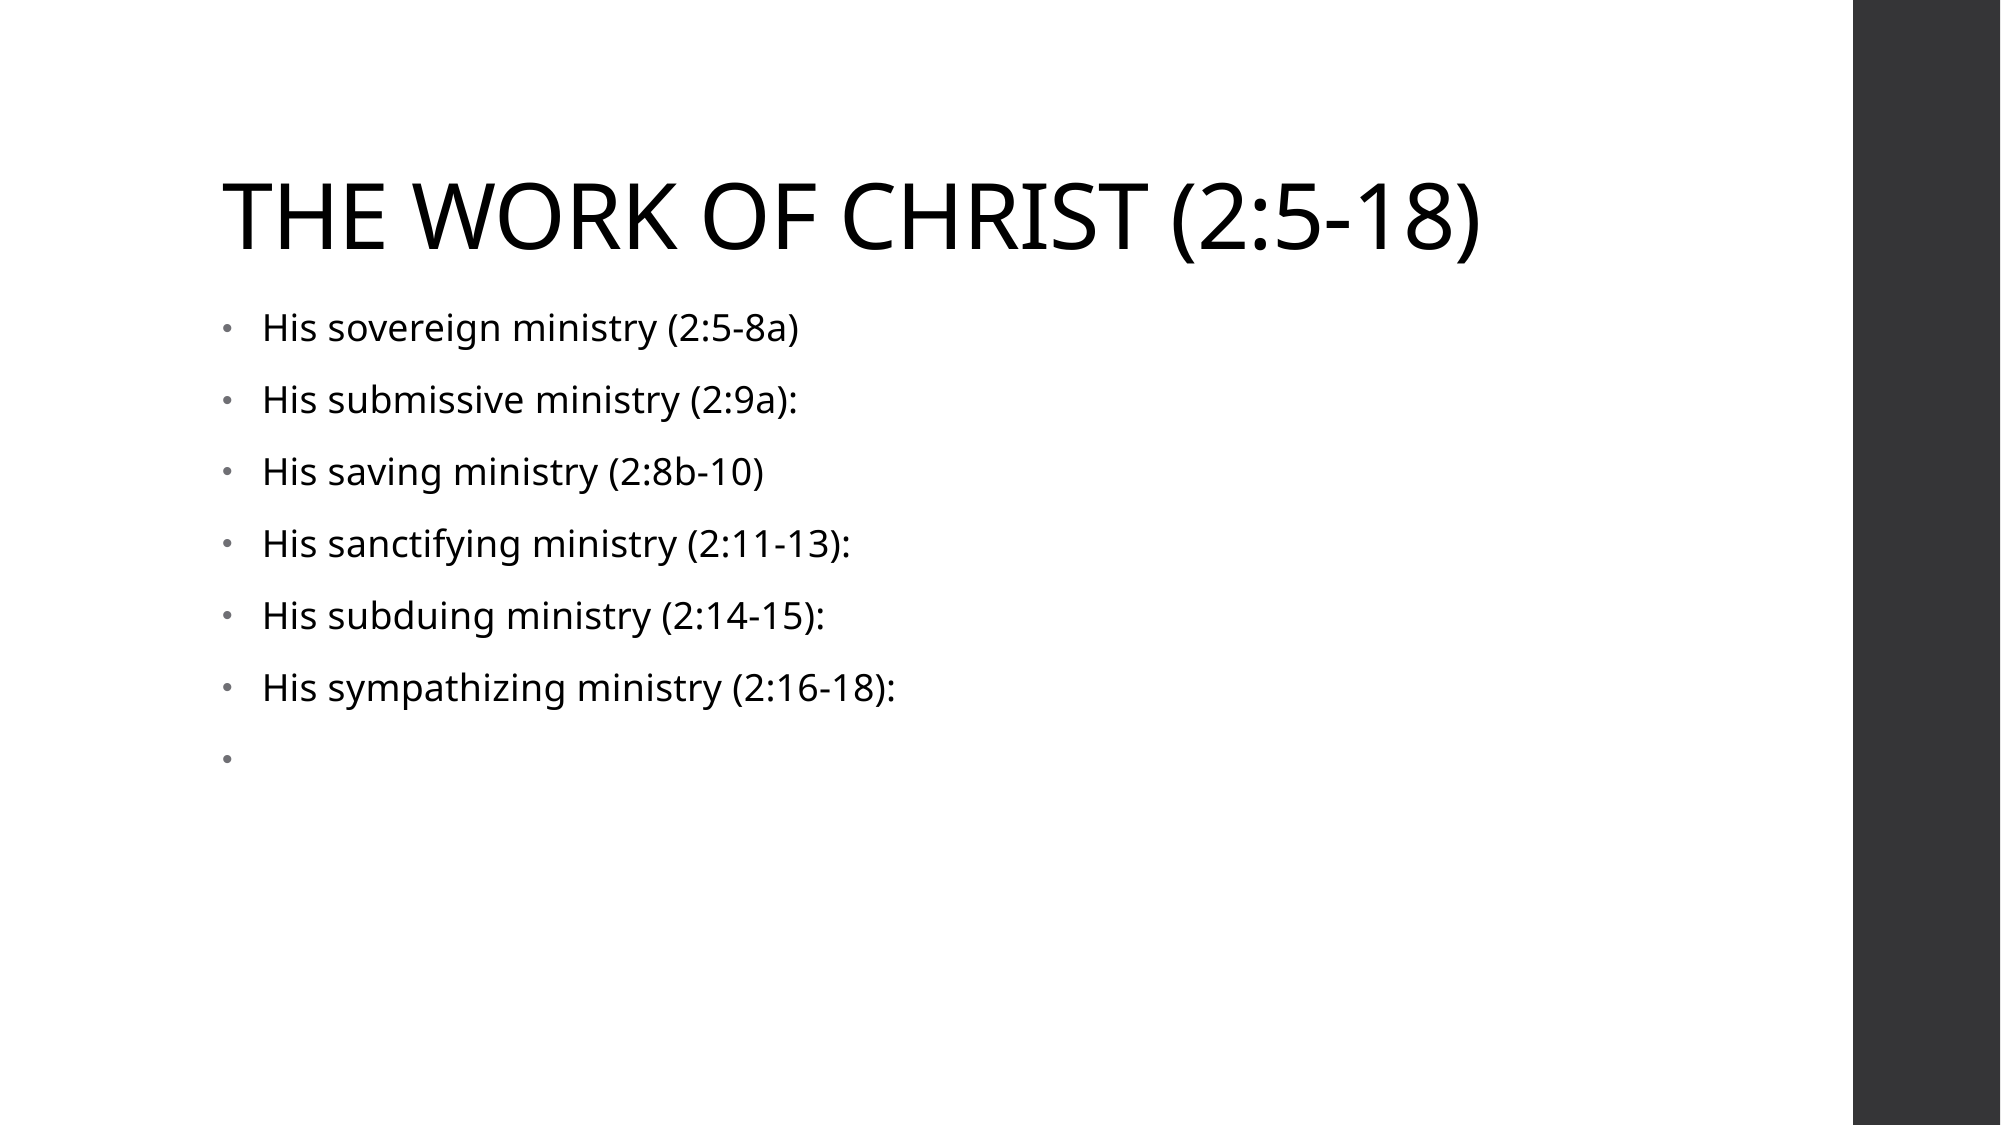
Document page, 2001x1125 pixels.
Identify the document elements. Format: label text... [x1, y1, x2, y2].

list His sovereign ministry (2:5-8a) His submissive ministry (2:9a): His saving ministry (2:8b-10) His sanctifying ministry (2:11-13): His subduing ministry (2:14-15): His sympathizing ministry (2:16-18): [206, 299, 1617, 1014]
title THE WORK OF CHRIST (2:5-18) [206, 60, 1797, 278]
